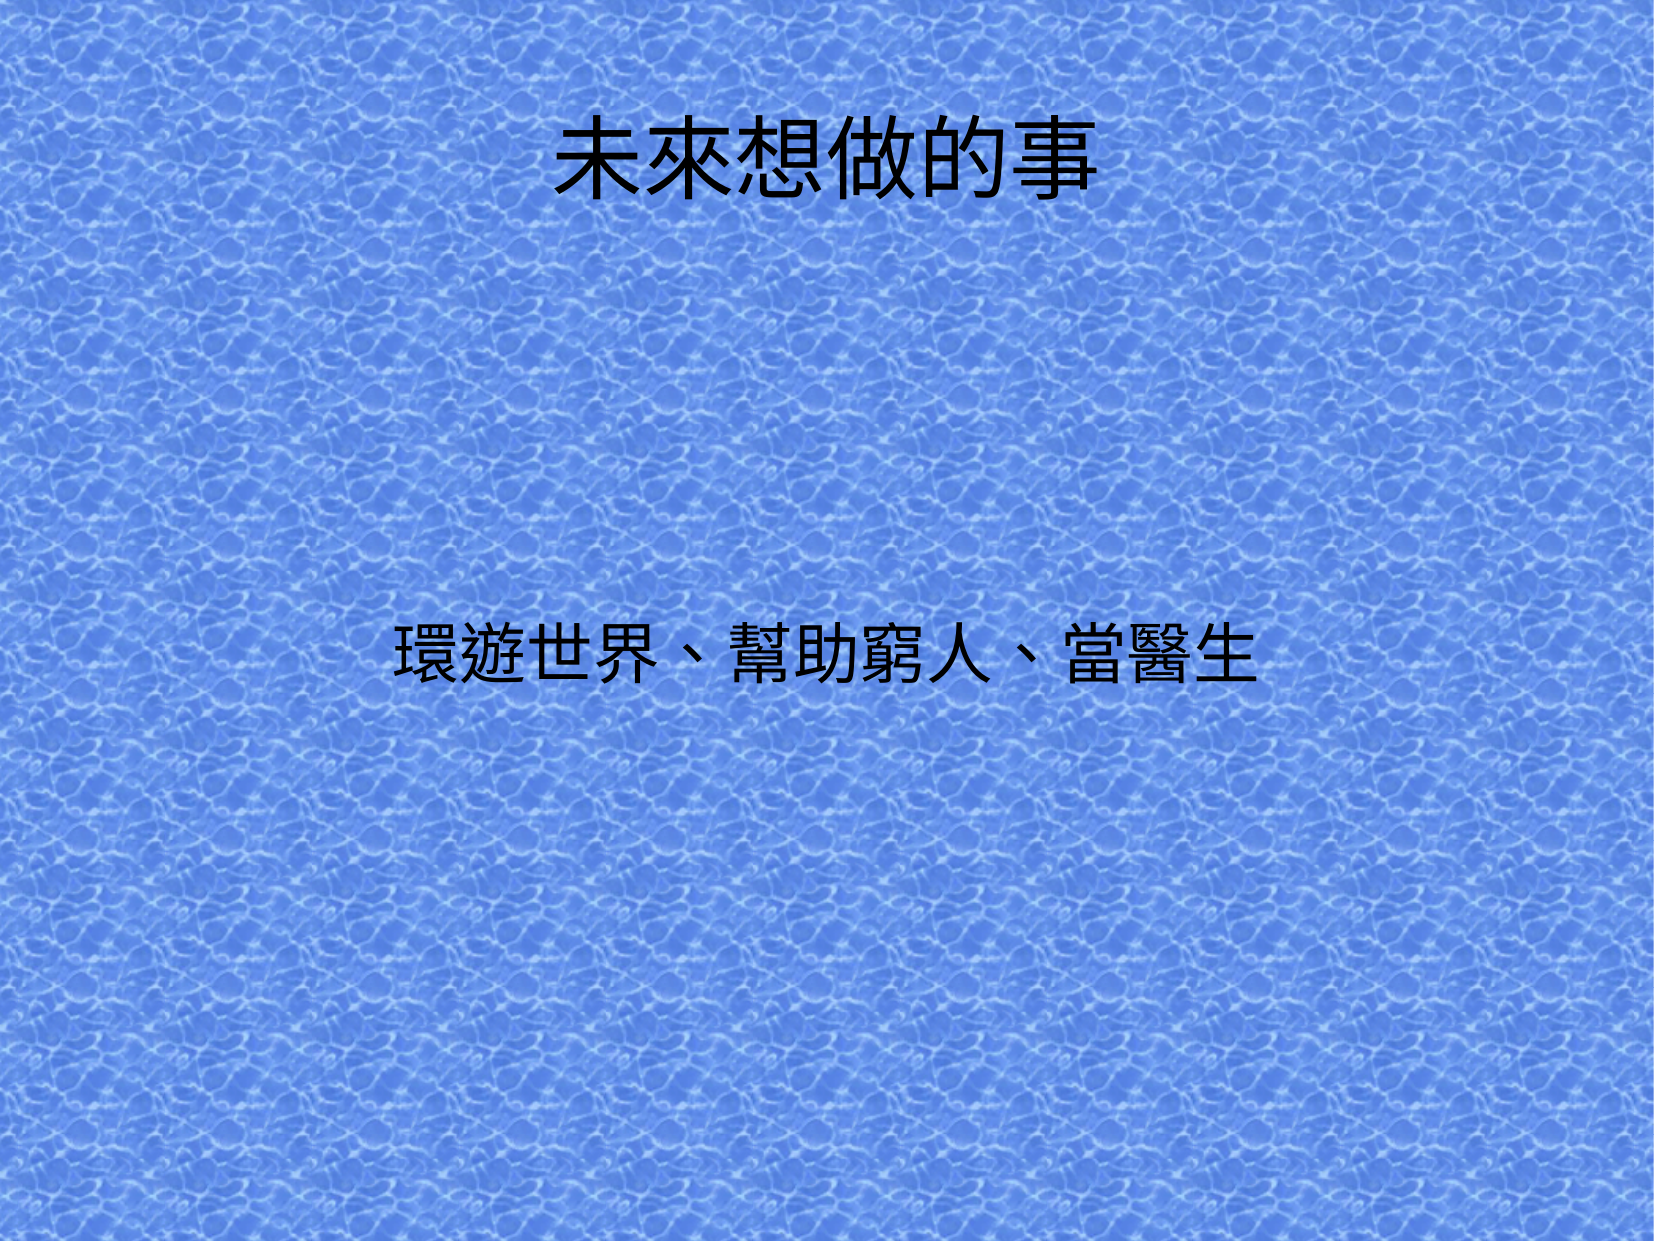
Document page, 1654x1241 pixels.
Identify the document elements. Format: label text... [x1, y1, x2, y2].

picture [0, 0, 1654, 1241]
title 未來想做的事 [82, 49, 1571, 257]
subtitle 環遊世界、幫助窮人、當醫生 [82, 290, 1571, 1010]
